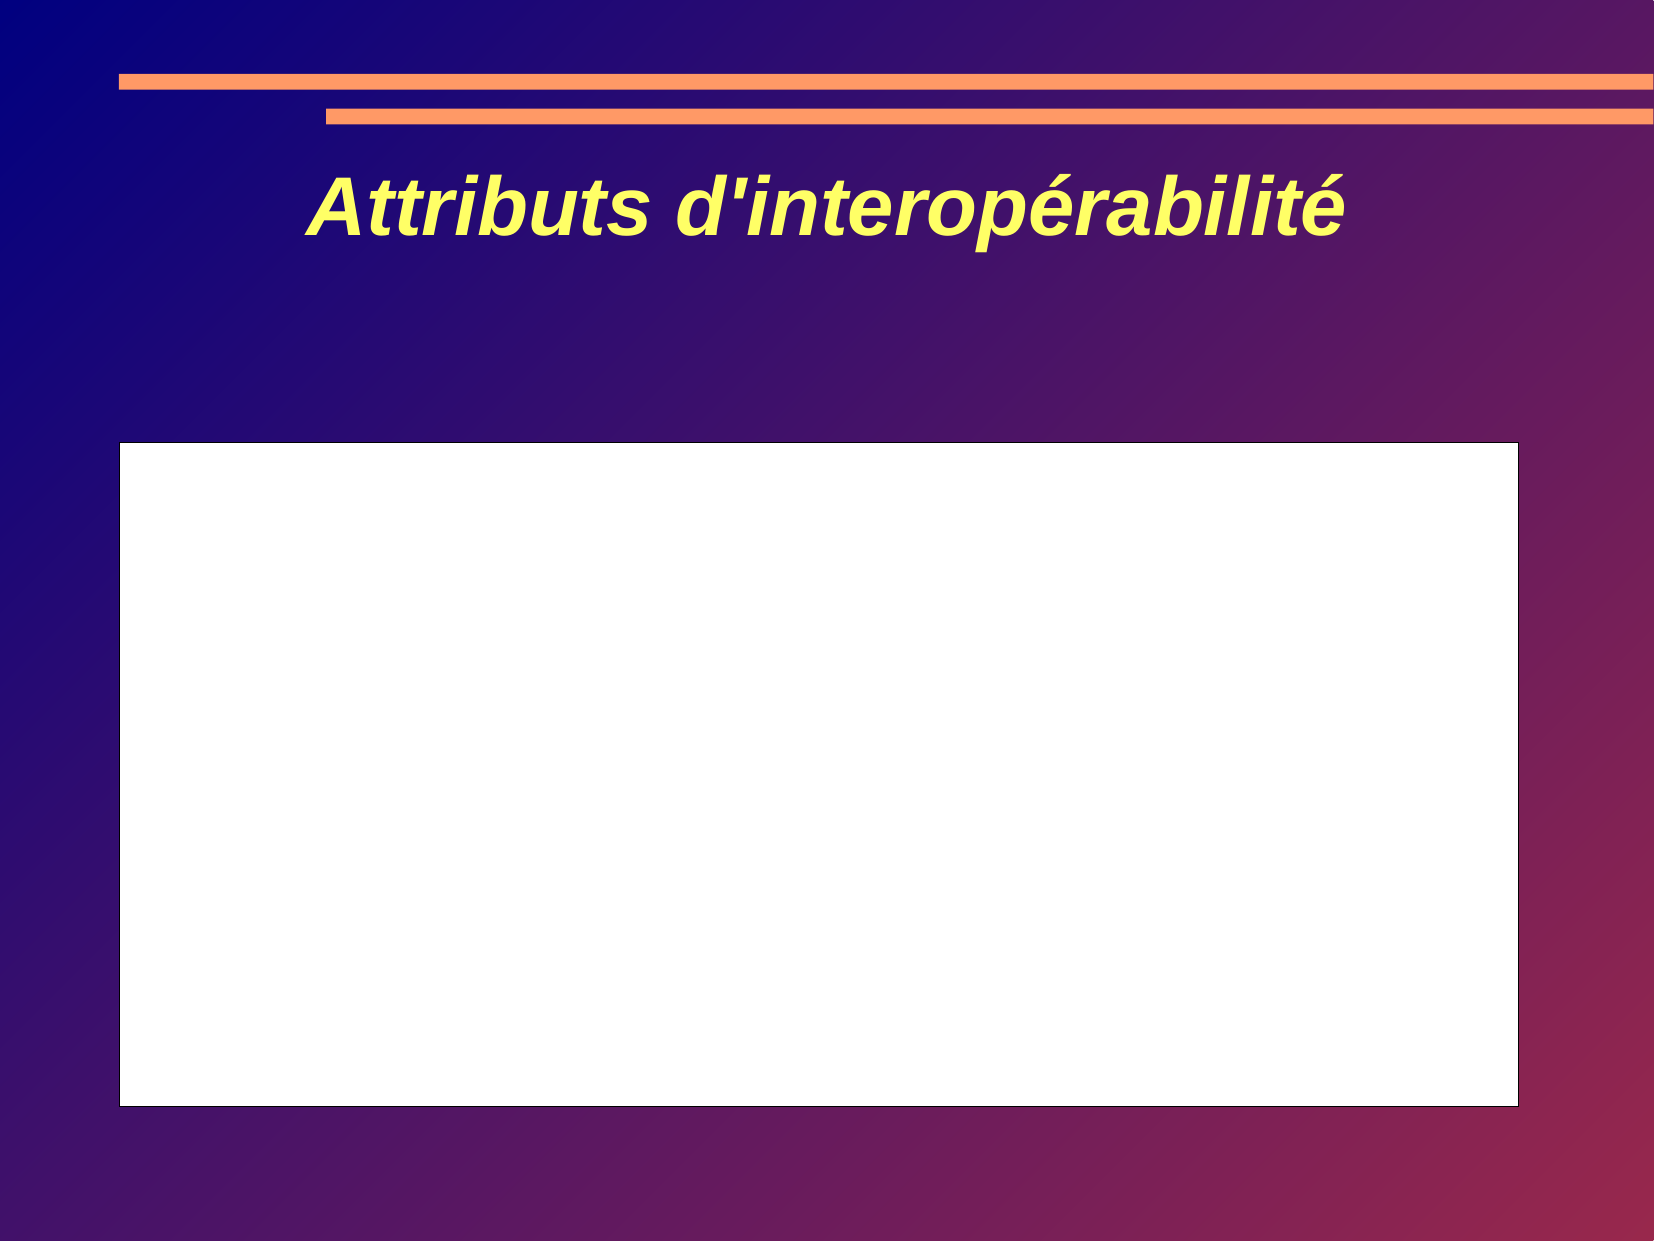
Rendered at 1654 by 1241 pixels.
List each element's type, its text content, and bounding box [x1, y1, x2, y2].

text_box // Exposition d'une classe .NET pour COM : [System.Runtime.InteropServices.ComVisible(true)] [System.Runtime.InteropServices.ProgId("NET.ComTest.1")] public class CMaClasseCOM { ... } // Déclaration du modèle de threading COM : [STAThread] static void Main() { ... } // Importation d'une méthode de DLL externe (API MessageBox) : [DllImport("User32.dll", CharSet=CharSet.Auto)] public static extern int MessageBox(int hWindow, [MarshalAs(UnmanagedType.LPWStr)] string message, ...); [136, 458, 1451, 1138]
title Attributs d'interopérabilité [121, 102, 1534, 311]
text_box [119, 442, 1519, 1107]
